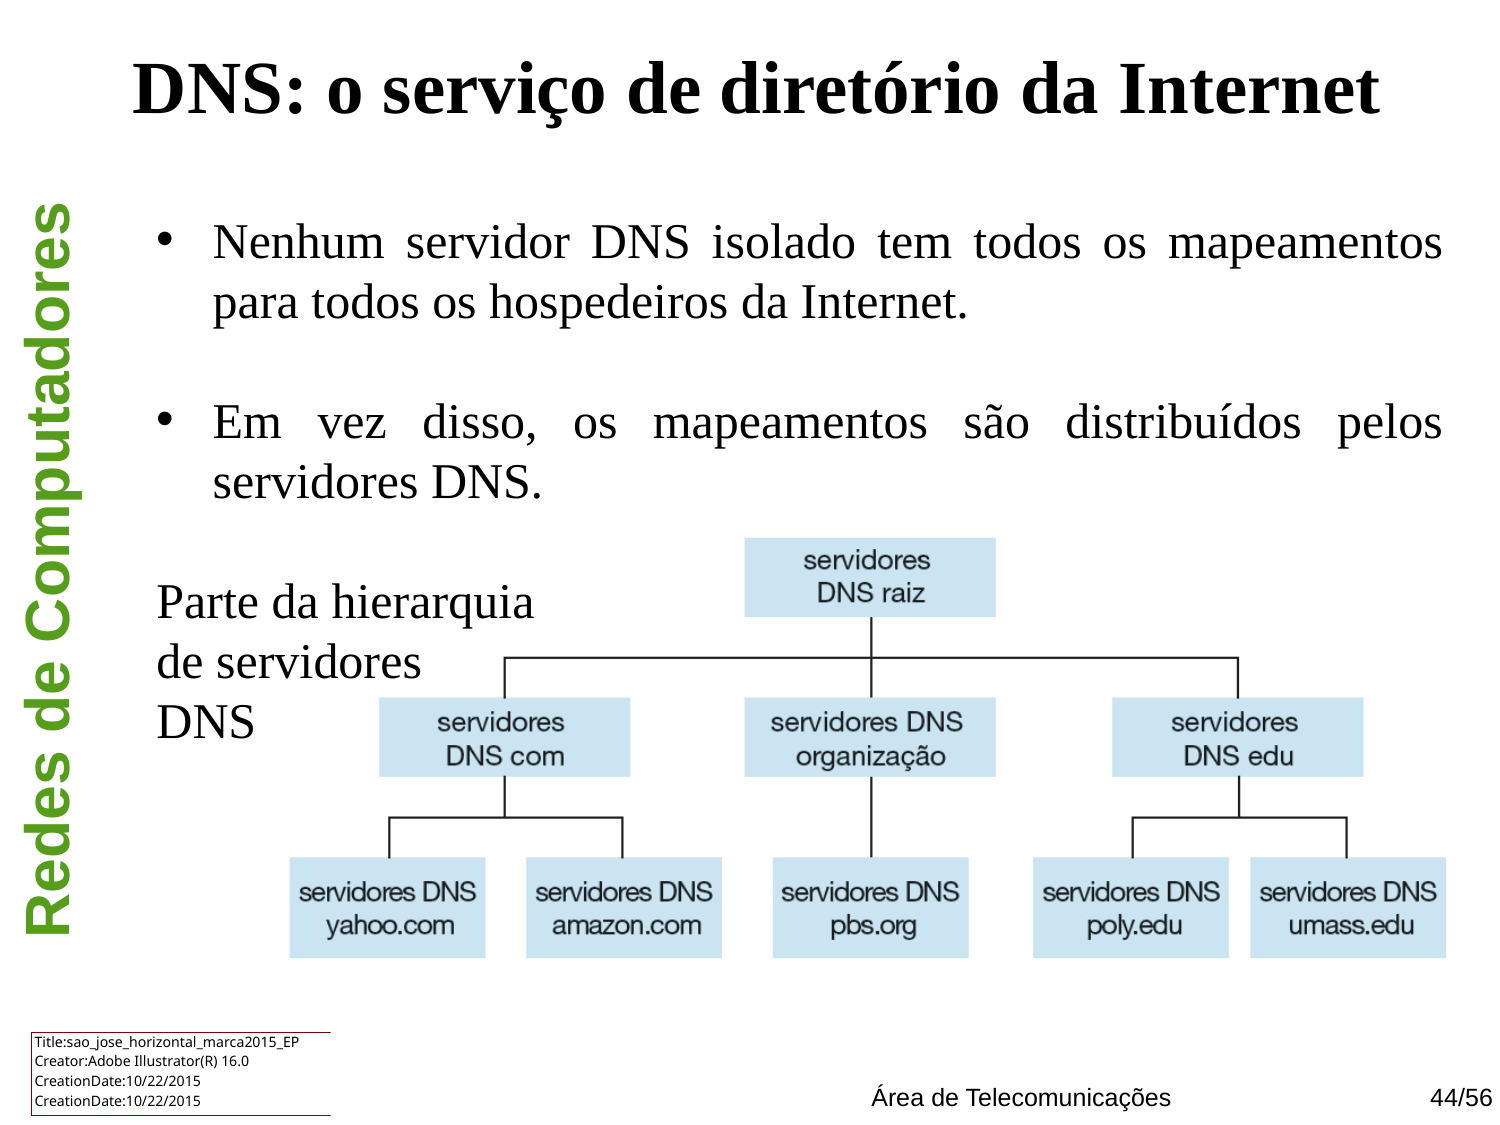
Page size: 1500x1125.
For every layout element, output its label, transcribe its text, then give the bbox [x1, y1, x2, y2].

text_box Nenhum servidor DNS isolado tem todos os mapeamentos para todos os hospedeiros da Internet. Em vez disso, os mapeamentos são distribuídos pelos servidores DNS. Parte da hierarquia de servidores DNS [141, 200, 1459, 1083]
text_box DNS: o serviço de diretório da Internet [118, 30, 1430, 315]
